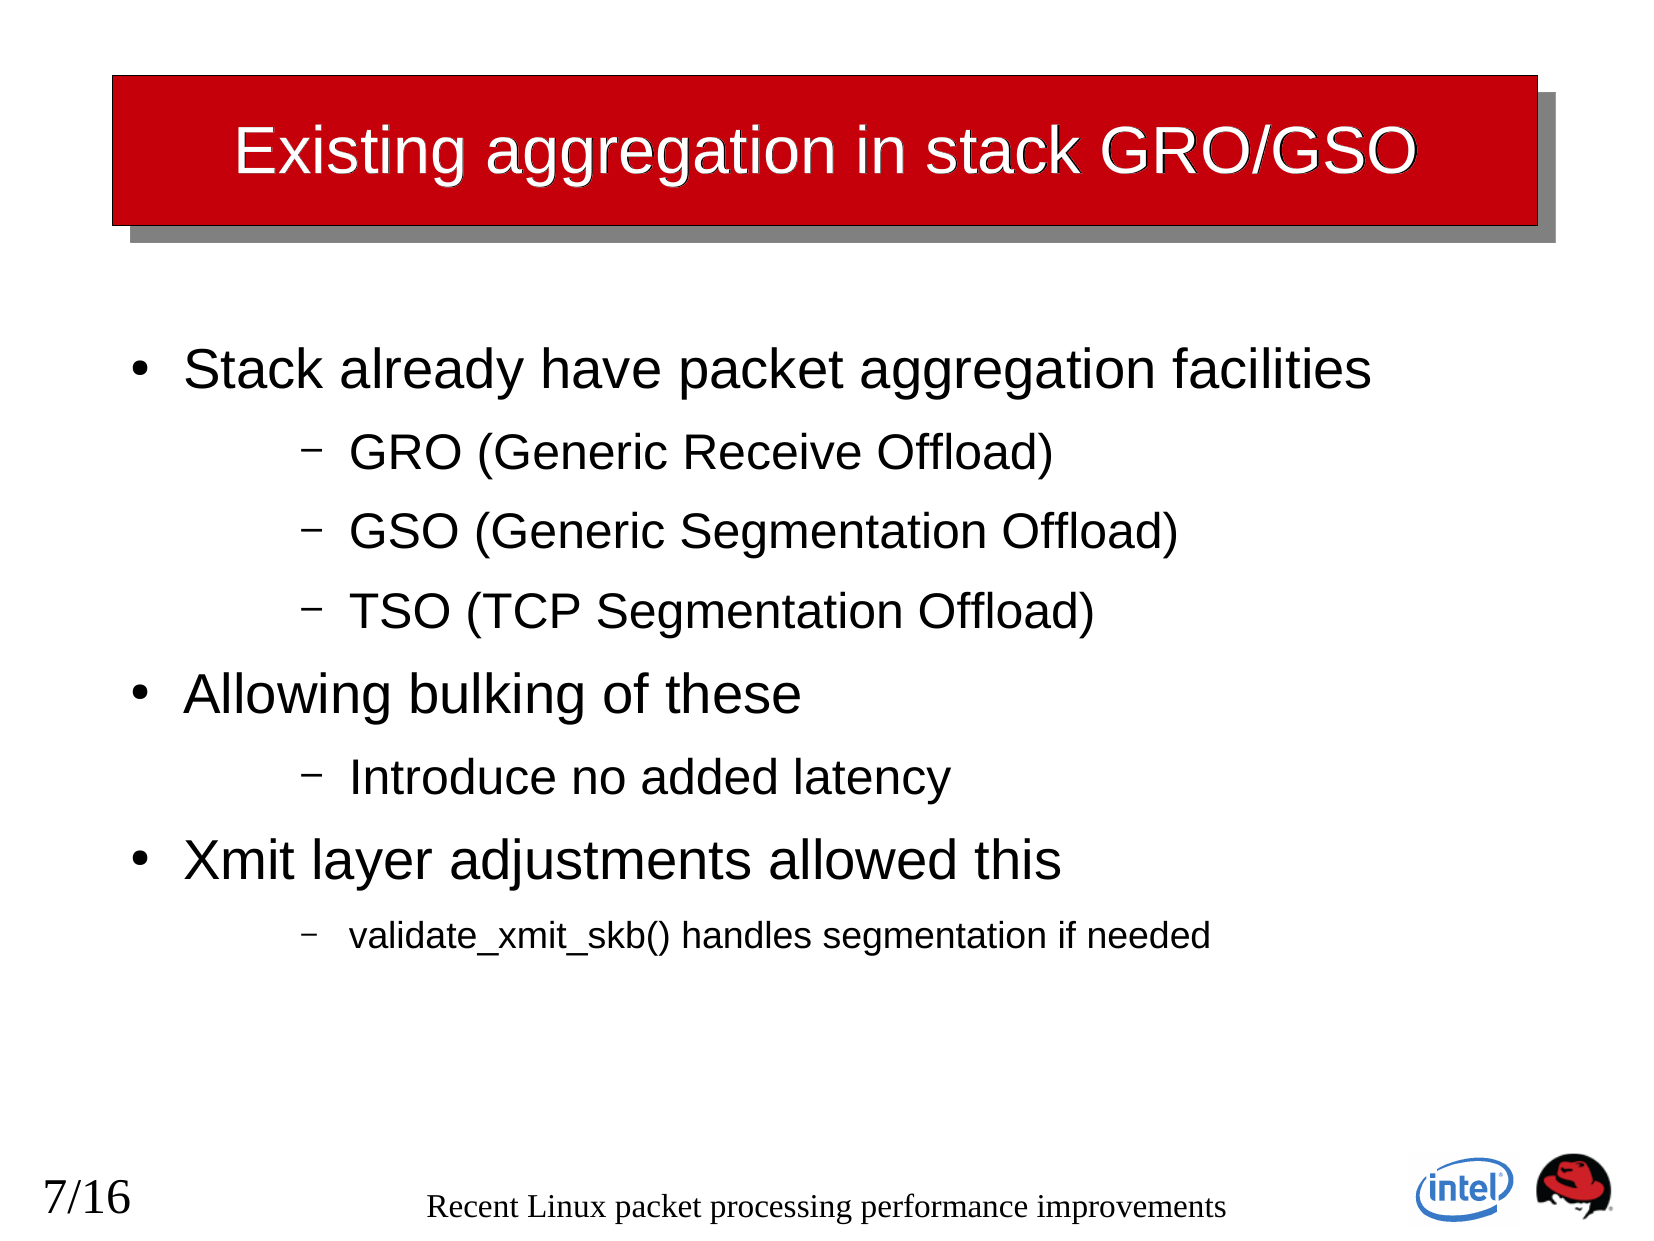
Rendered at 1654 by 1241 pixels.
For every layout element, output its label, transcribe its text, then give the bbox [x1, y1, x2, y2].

picture [1535, 1151, 1619, 1229]
list Stack already have packet aggregation facilities GRO (Generic Receive Offload) GSO (Generic Segmentation Offload) TSO (TCP Segmentation Offload) Allowing bulking of these Introduce no added latency Xmit layer adjustments allowed this validate_xmit_skb() handles segmentation if needed [112, 337, 1538, 1126]
picture [1409, 1151, 1521, 1228]
title Existing aggregation in stack GRO/GSO [116, 75, 1538, 226]
